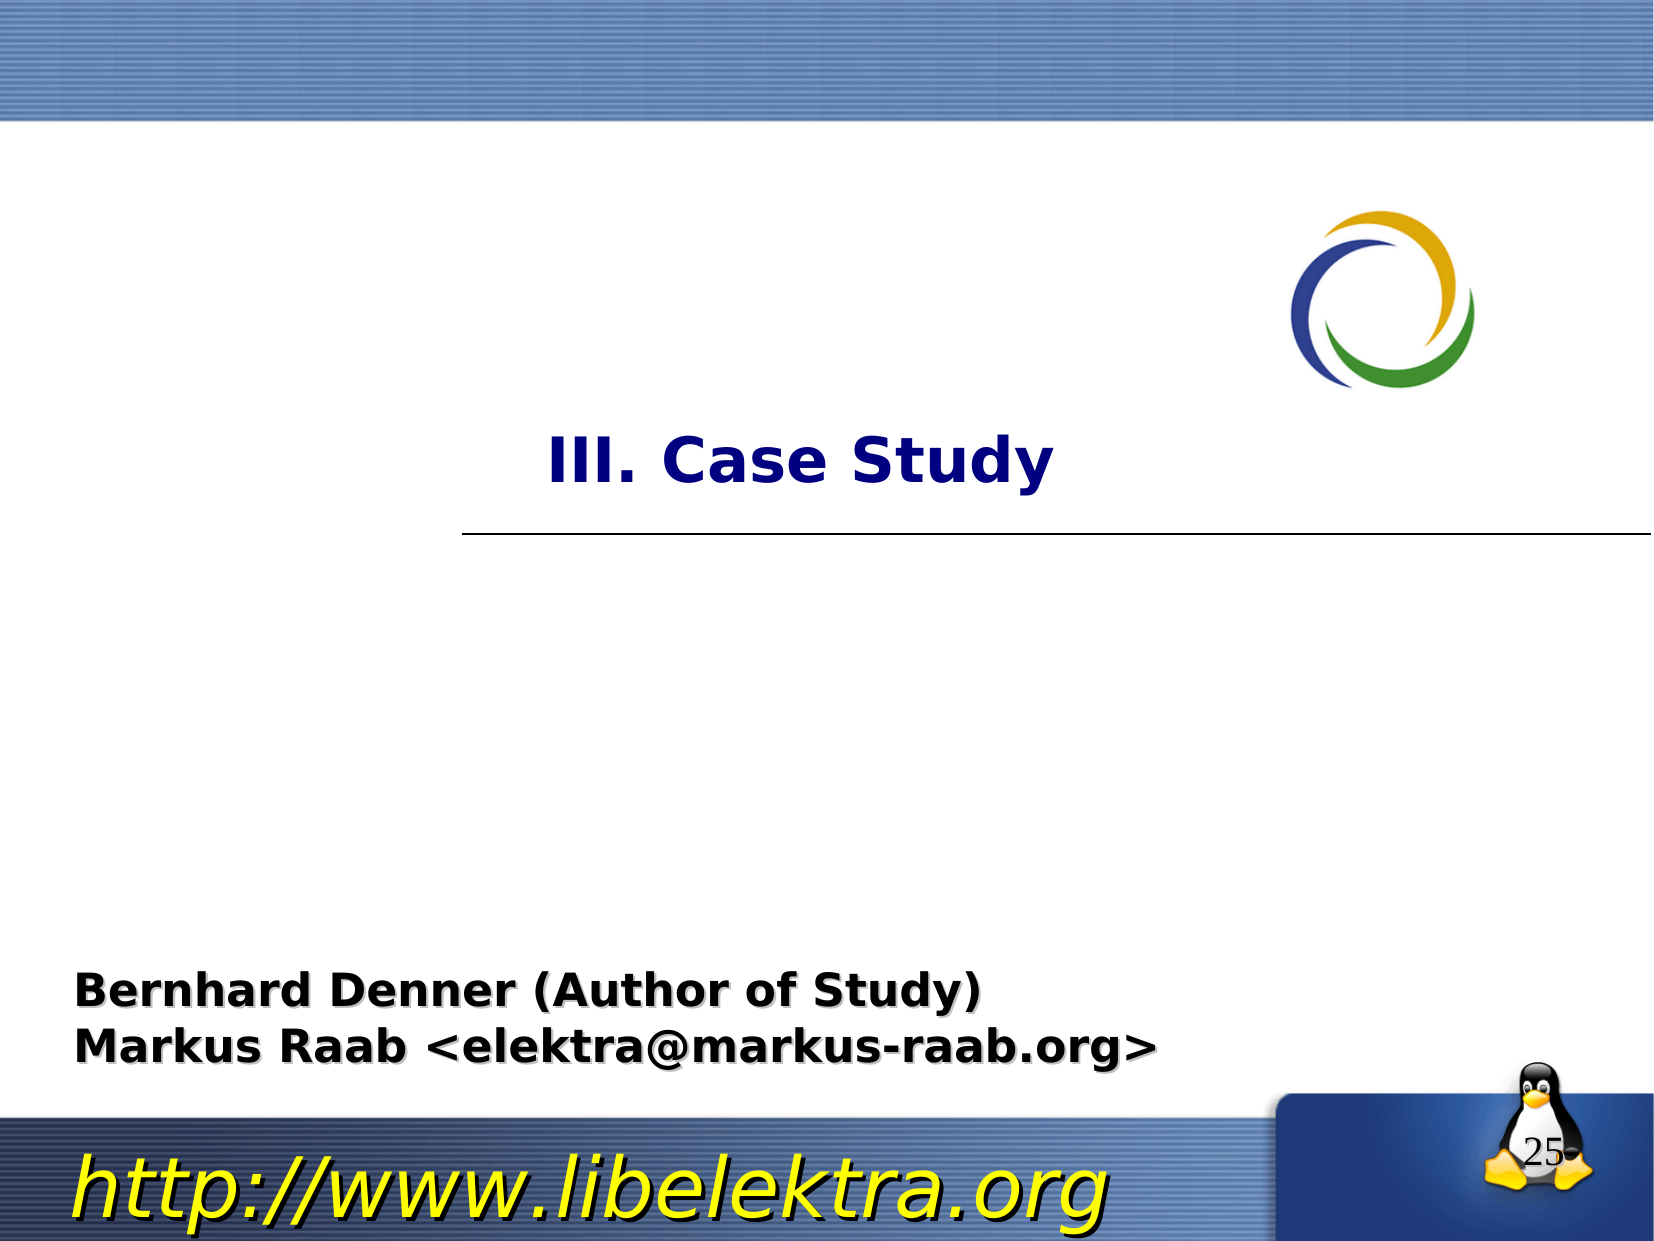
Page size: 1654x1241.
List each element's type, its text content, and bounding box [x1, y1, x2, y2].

picture [0, 0, 1654, 162]
picture [1275, 188, 1499, 402]
text_box III. Case Study [531, 413, 1434, 511]
text_box Bernhard Denner (Author of Study) Markus Raab <elektra@markus-raab.org> [58, 953, 1481, 1079]
text_box <Foliennummer> [1248, 1122, 1565, 1178]
picture [0, 1061, 1654, 1241]
